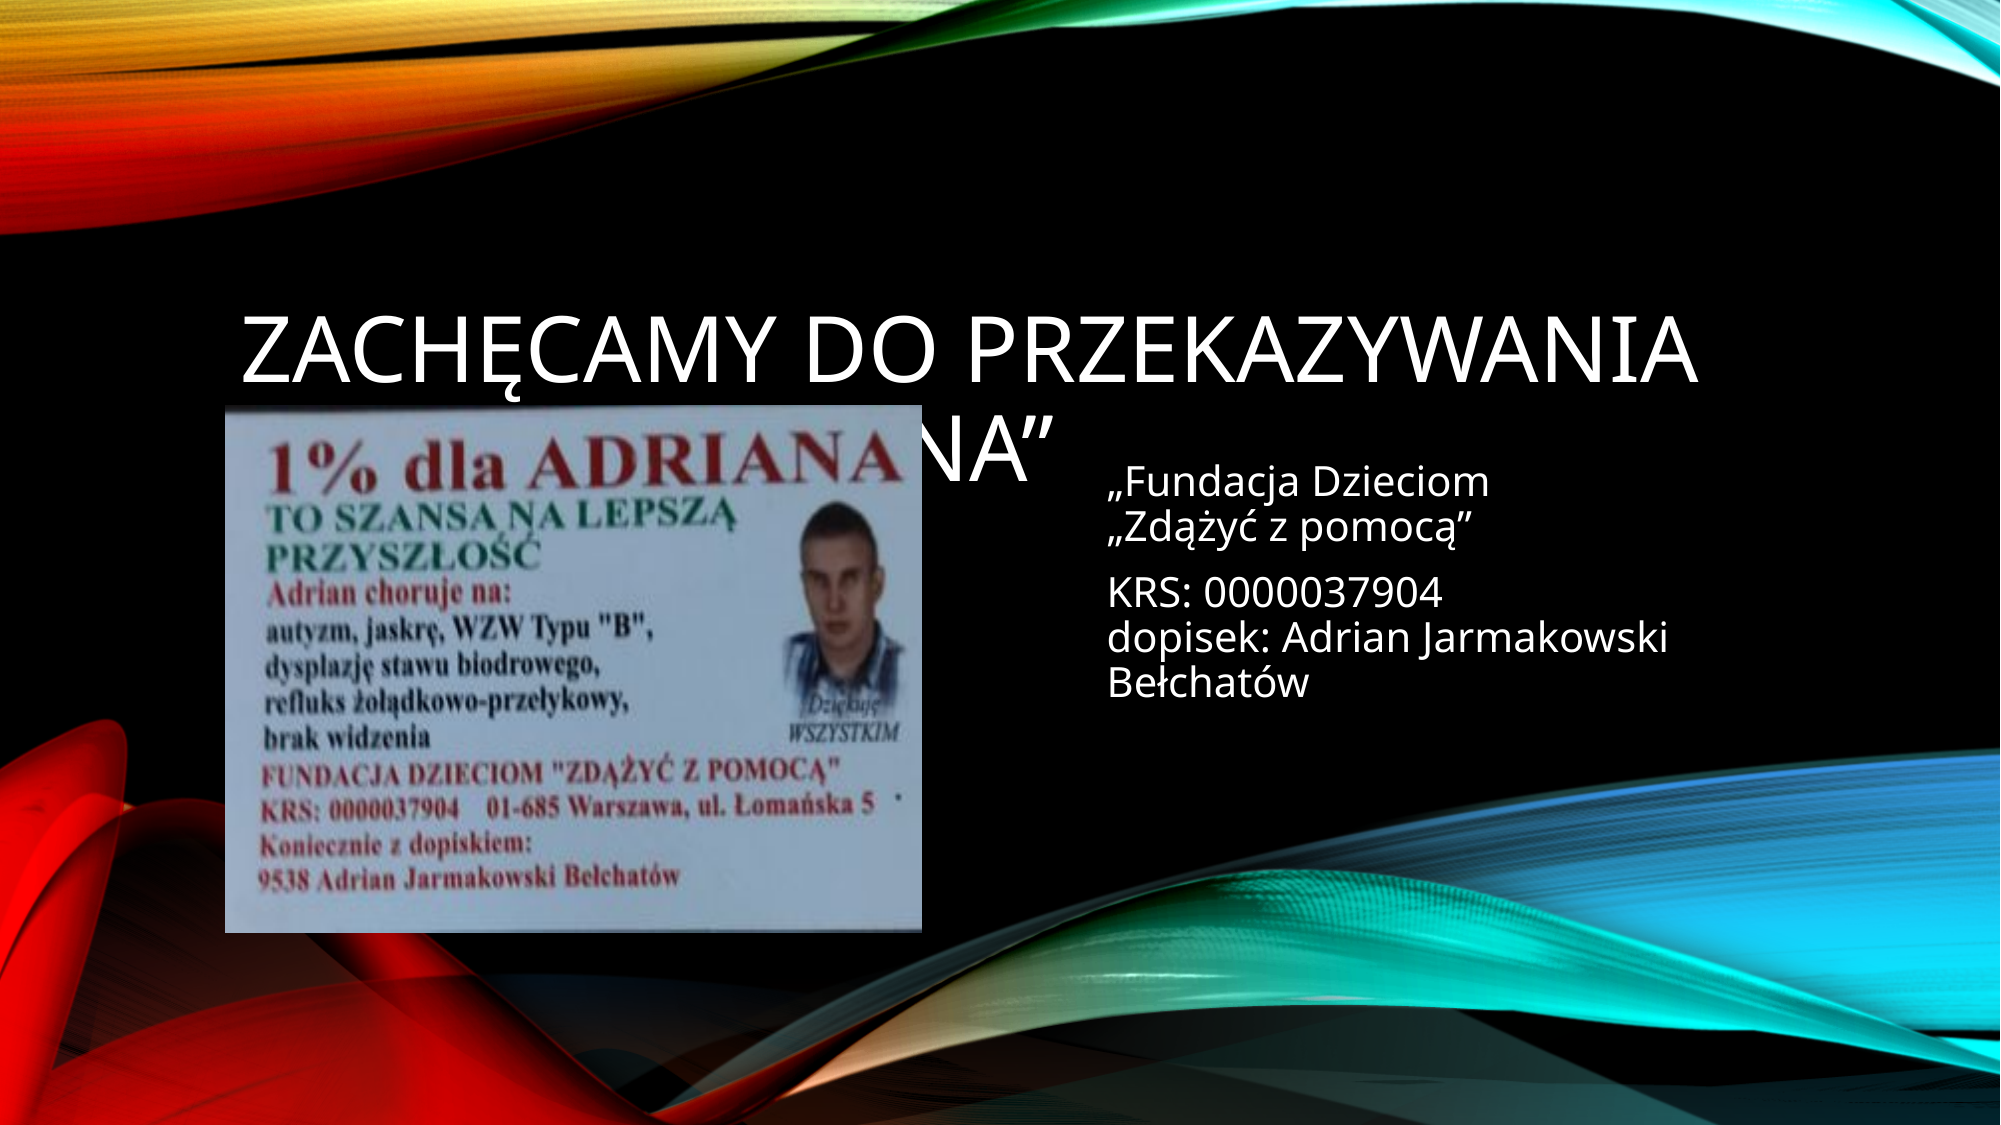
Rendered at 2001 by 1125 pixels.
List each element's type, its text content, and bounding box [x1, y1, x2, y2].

title Zachęcamy do przekazywania 1% „dla adriana” [225, 295, 1776, 332]
picture [225, 405, 922, 933]
subtitle „Fundacja Dzieciom „Zdążyć z pomocą” KRS: 0000037904 dopisek: Adrian Jarmakowski Bełchatów [1091, 452, 1776, 842]
